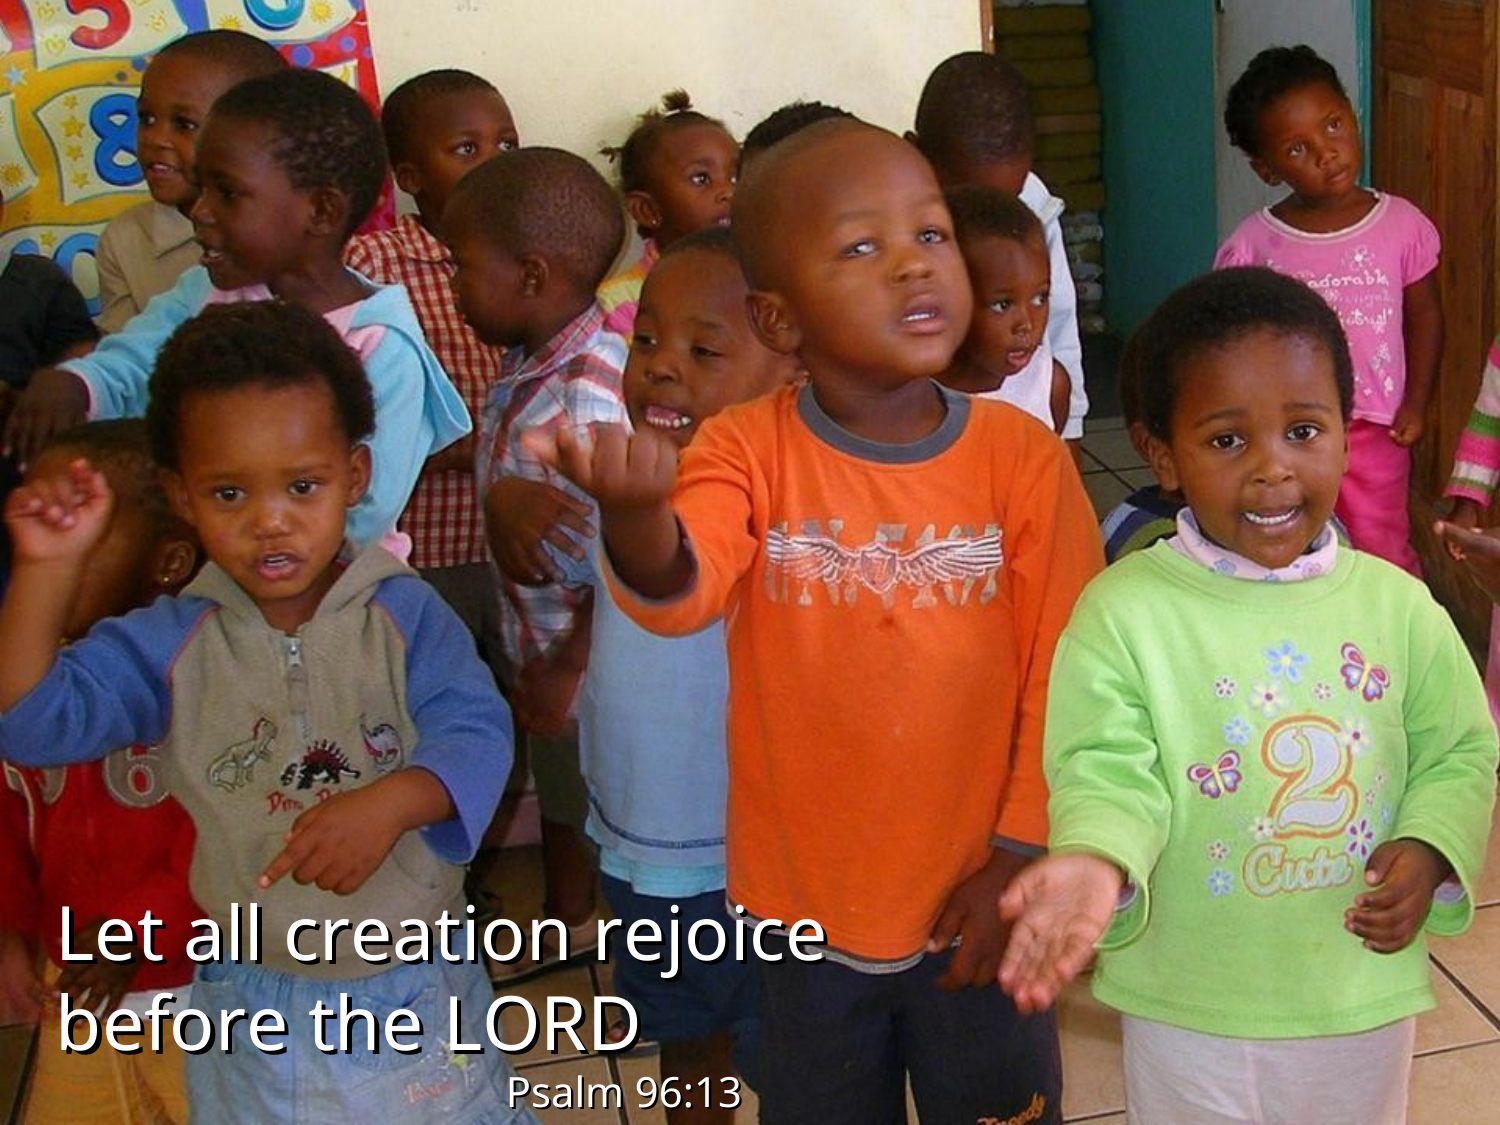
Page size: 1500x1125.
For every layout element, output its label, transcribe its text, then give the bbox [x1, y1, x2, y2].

picture [0, 0, 1500, 1125]
text_box Let all creation rejoice before the LORD Psalm 96:13 [41, 877, 886, 1124]
